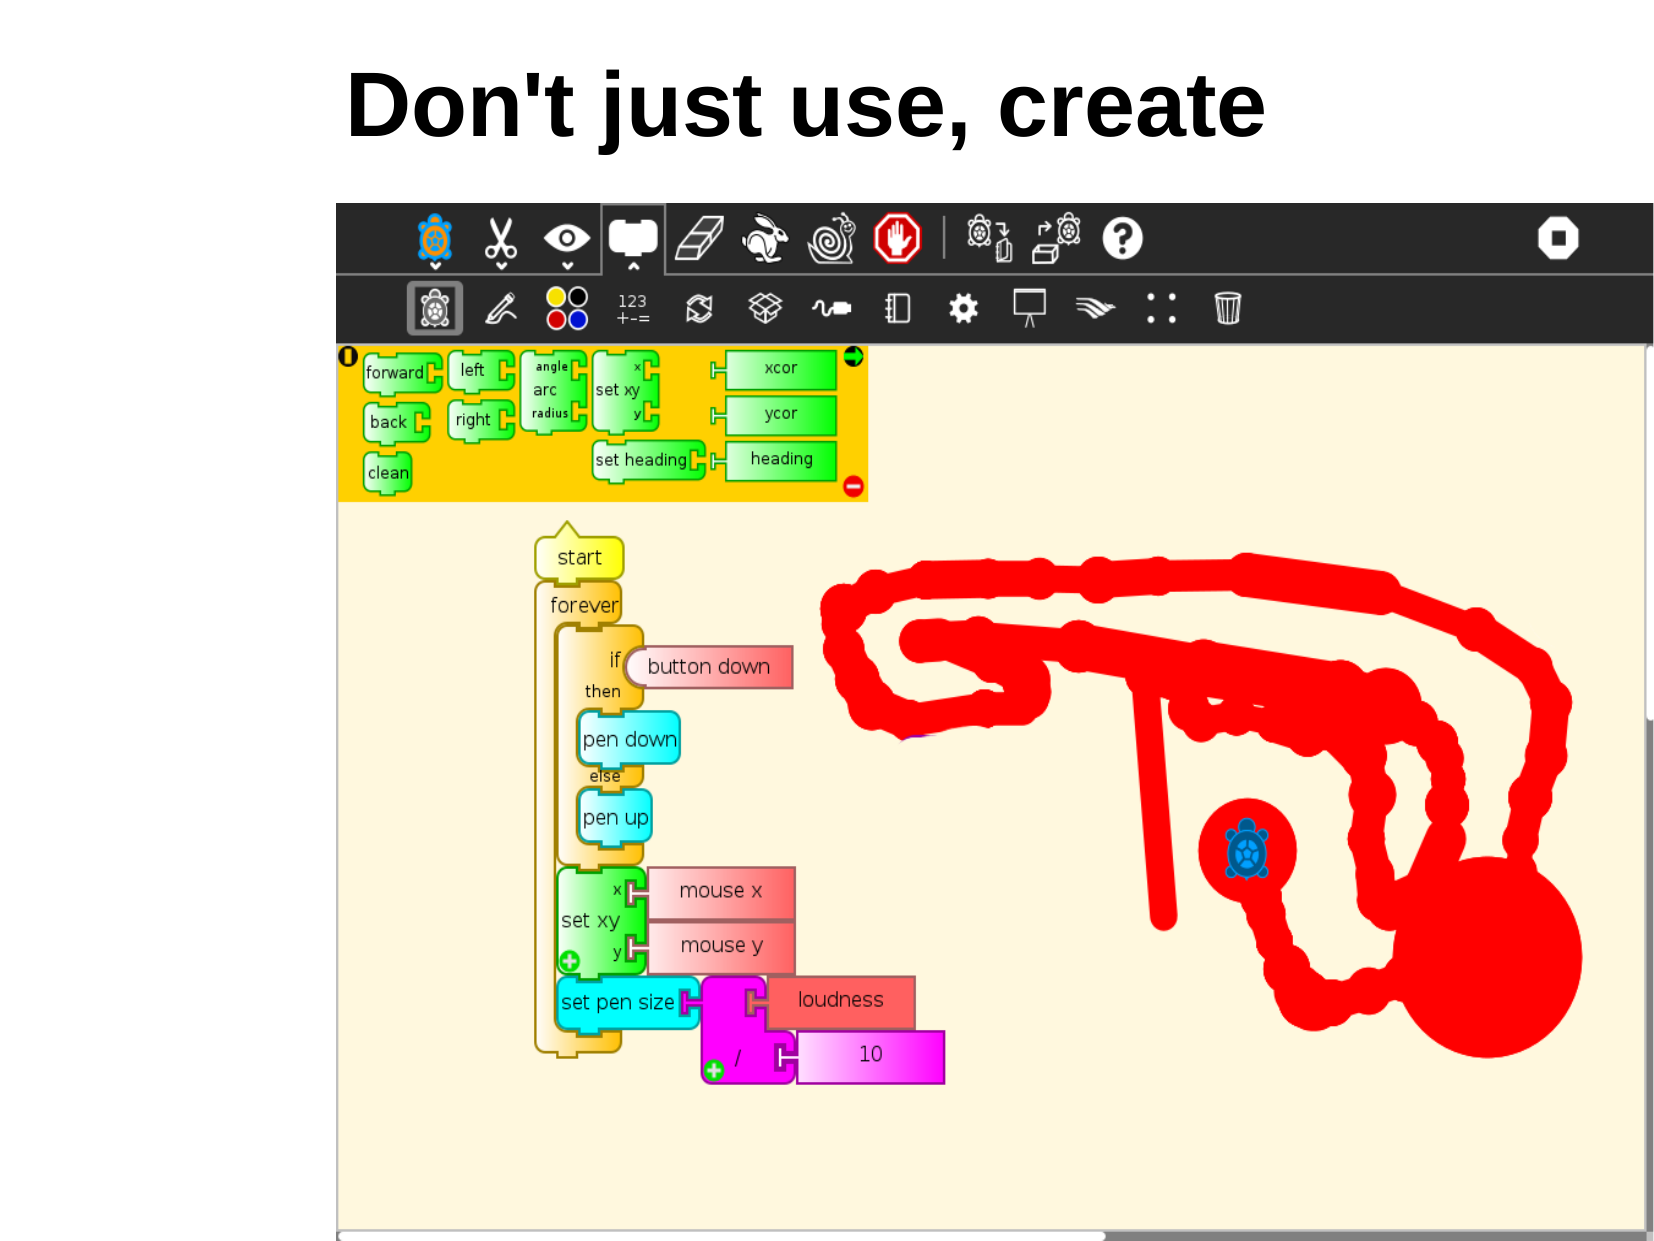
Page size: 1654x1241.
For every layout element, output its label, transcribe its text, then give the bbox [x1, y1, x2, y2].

picture [336, 203, 1654, 1241]
title Don't just use, create [345, 0, 1654, 203]
